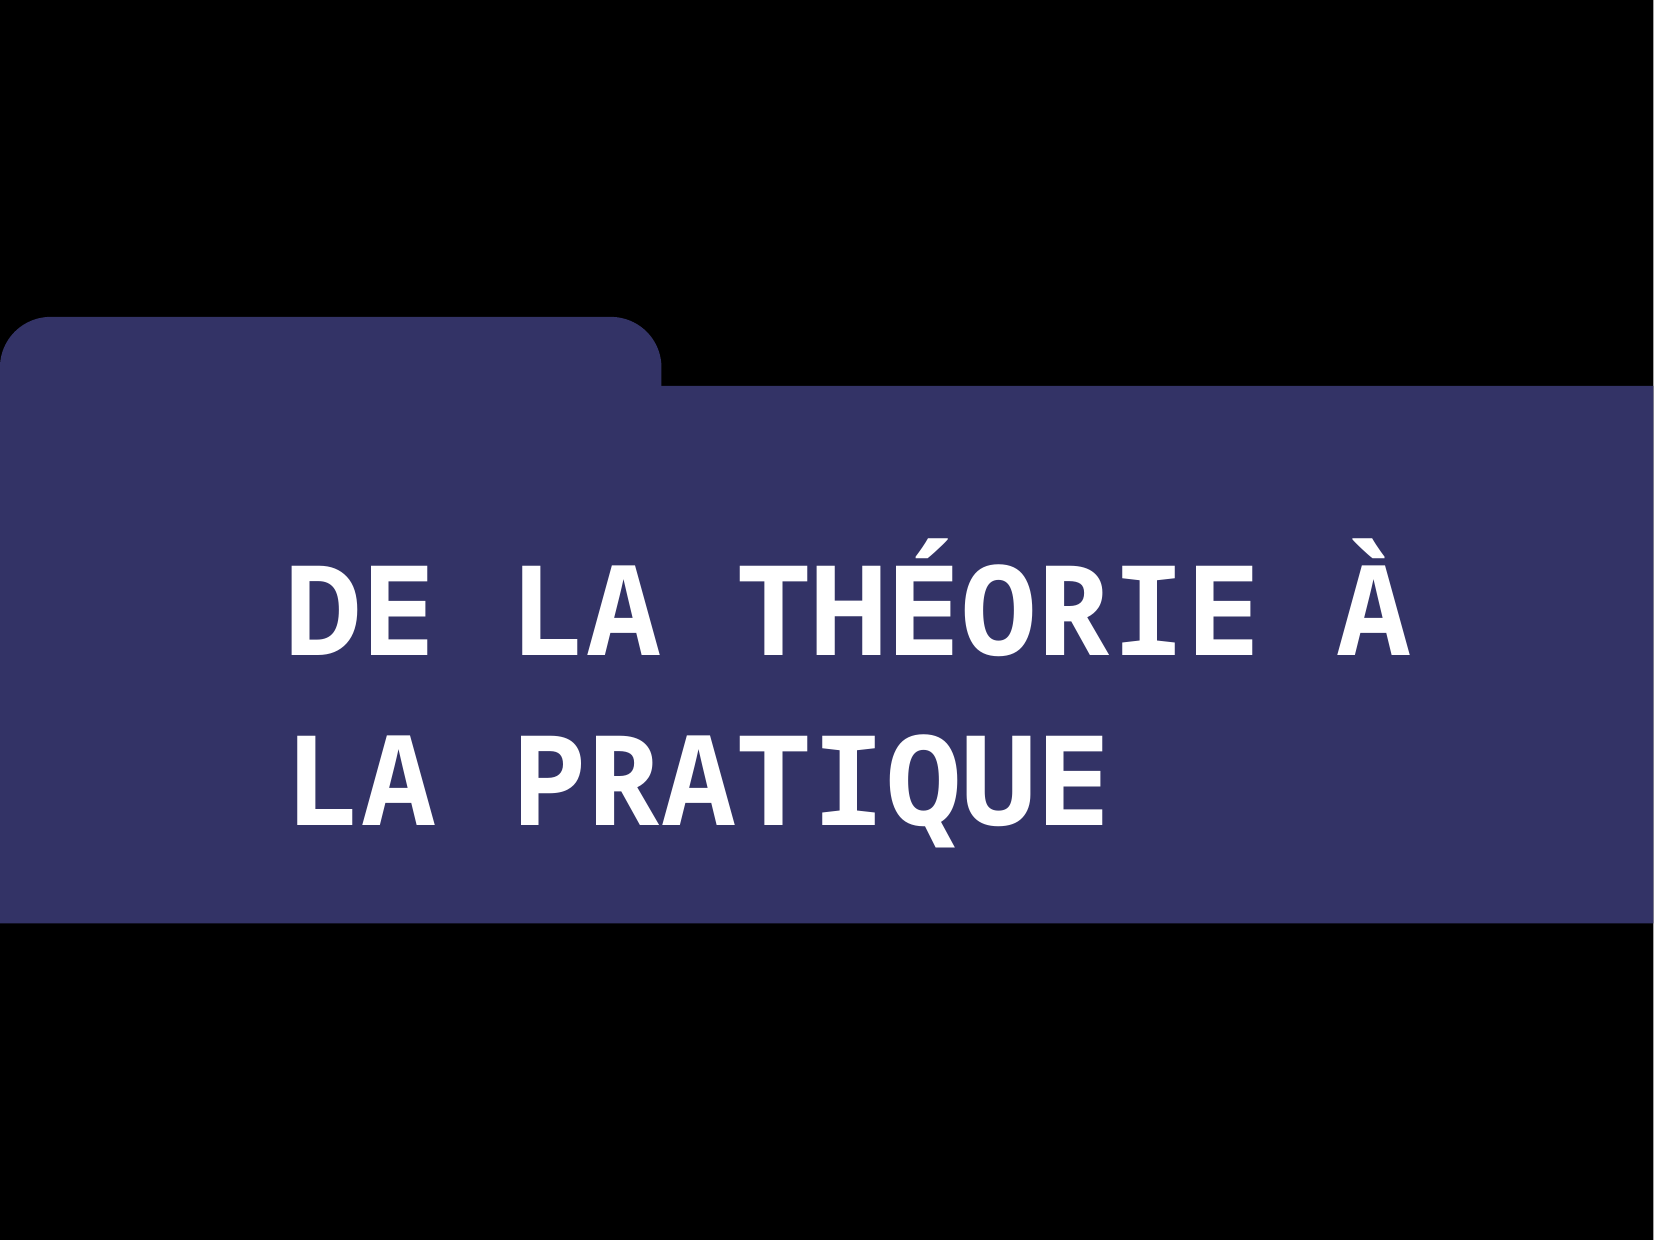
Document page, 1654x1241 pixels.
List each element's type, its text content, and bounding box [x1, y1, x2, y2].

text_box DE LA THÉORIE À LA PRATIQUE [271, 513, 1477, 871]
text_box [0, 316, 1654, 924]
